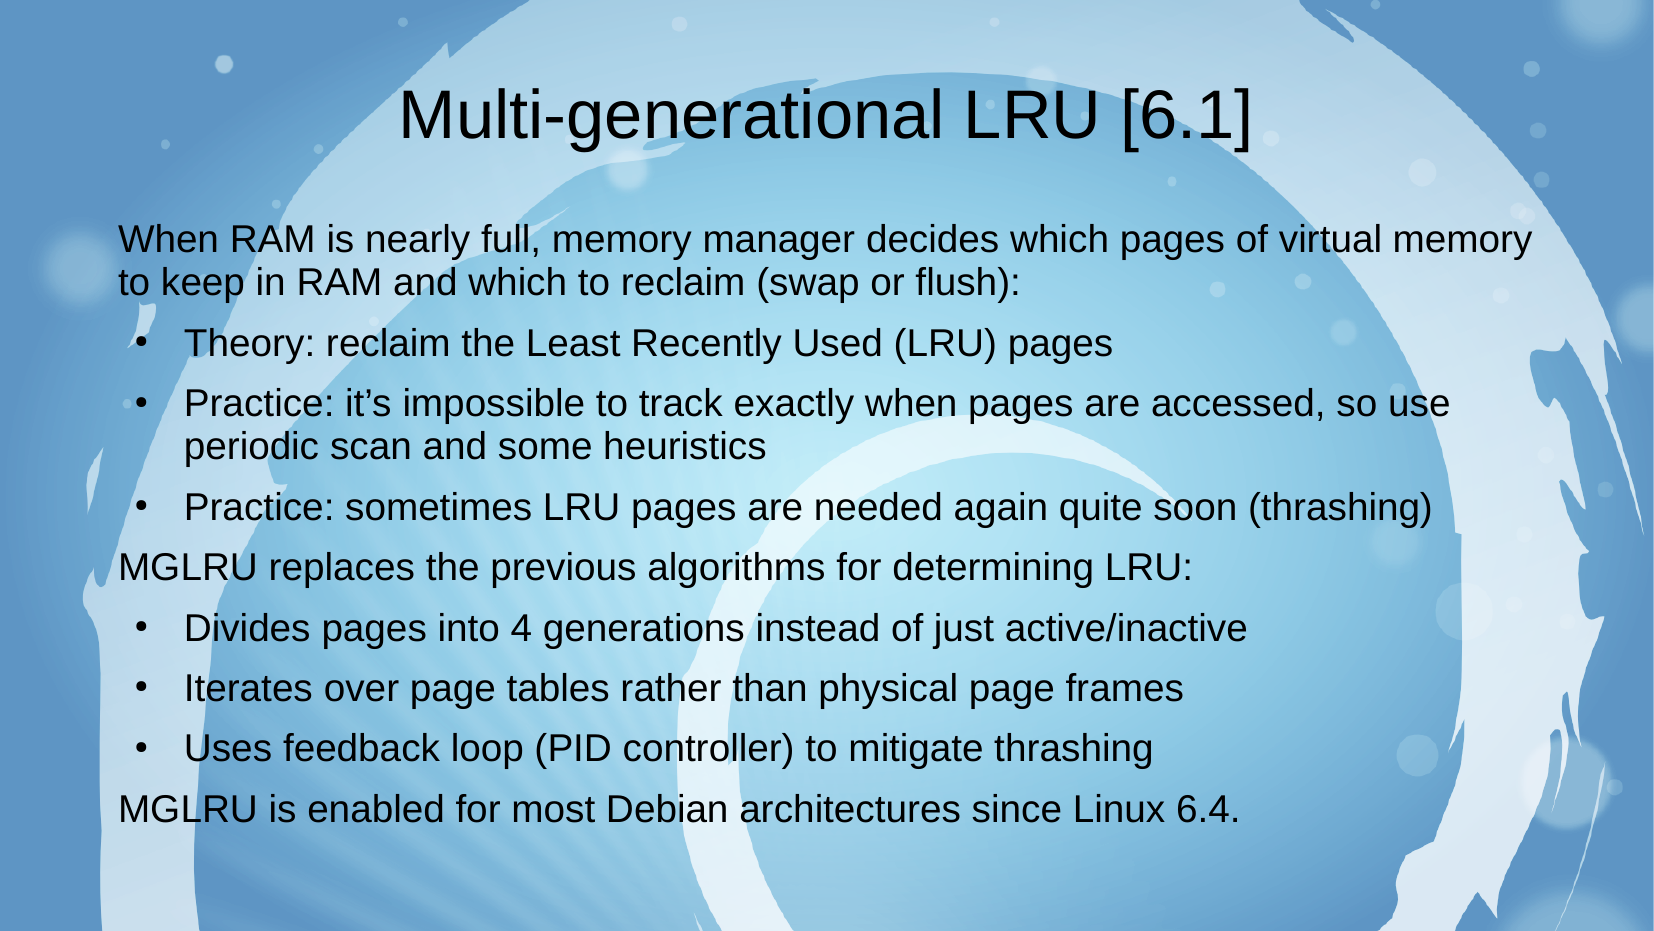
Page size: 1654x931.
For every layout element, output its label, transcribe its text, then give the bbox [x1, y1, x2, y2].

list When RAM is nearly full, memory manager decides which pages of virtual memory to keep in RAM and which to reclaim (swap or flush): Theory: reclaim the Least Recently Used (LRU) pages Practice: it’s impossible to track exactly when pages are accessed, so use periodic scan and some heuristics Practice: sometimes LRU pages are needed again quite soon (thrashing) MGLRU replaces the previous algorithms for determining LRU: Divides pages into 4 generations instead of just active/inactive Iterates over page tables rather than physical page frames Uses feedback loop (PID controller) to mitigate thrashing MGLRU is enabled for most Debian architectures since Linux 6.4. [118, 217, 1536, 832]
title Multi-generational LRU [6.1] [118, 37, 1536, 193]
picture [0, 0, 1654, 931]
